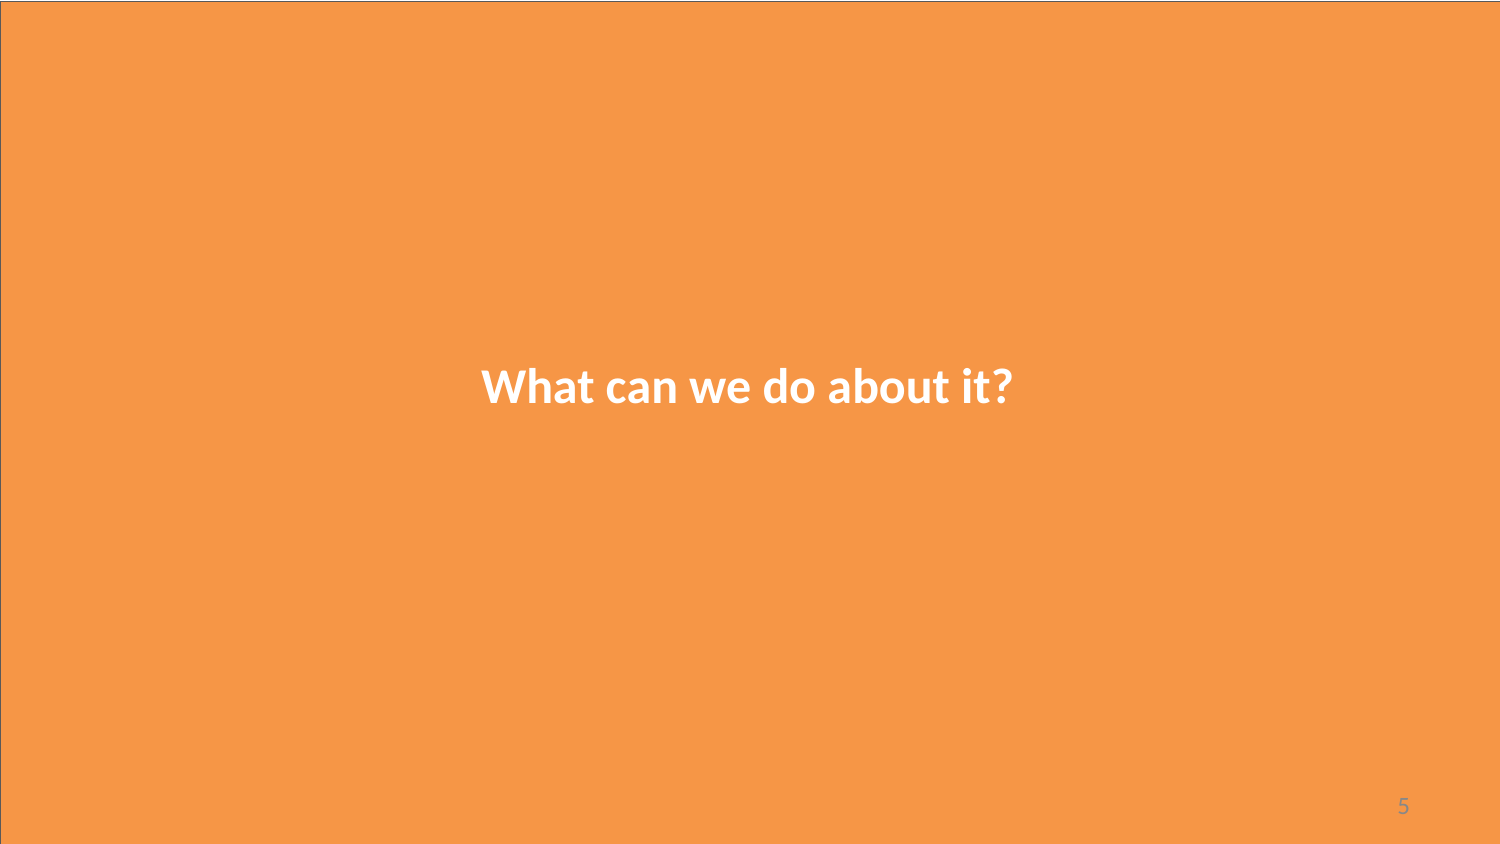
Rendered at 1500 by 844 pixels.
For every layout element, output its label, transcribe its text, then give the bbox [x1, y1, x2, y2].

text_box What can we do about it? [201, 338, 1316, 472]
slide_number <number> [1074, 782, 1425, 827]
text_box [0, 1, 1500, 844]
